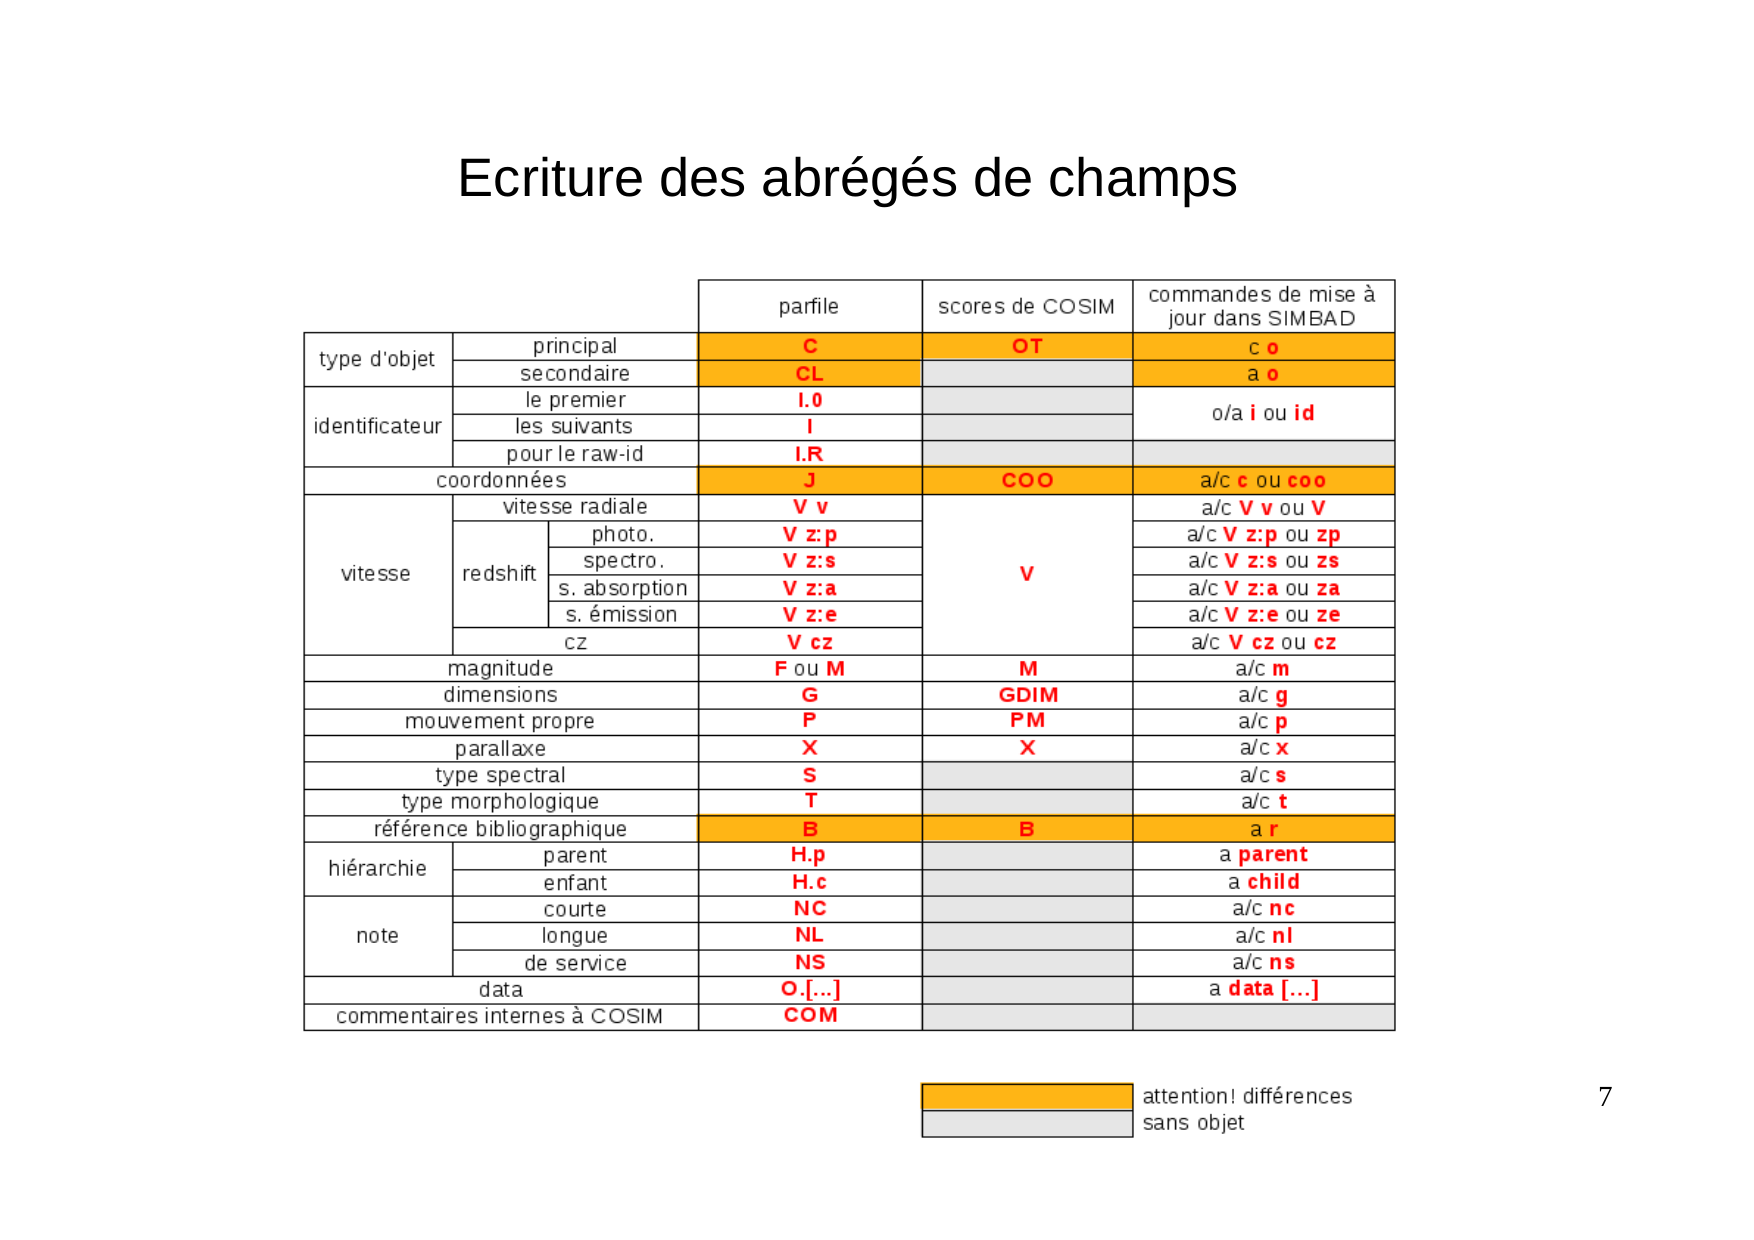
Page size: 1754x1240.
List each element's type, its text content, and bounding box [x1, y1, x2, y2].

picture [286, 265, 1418, 1151]
text_box Ecriture des abrégés de champs [442, 140, 1447, 216]
